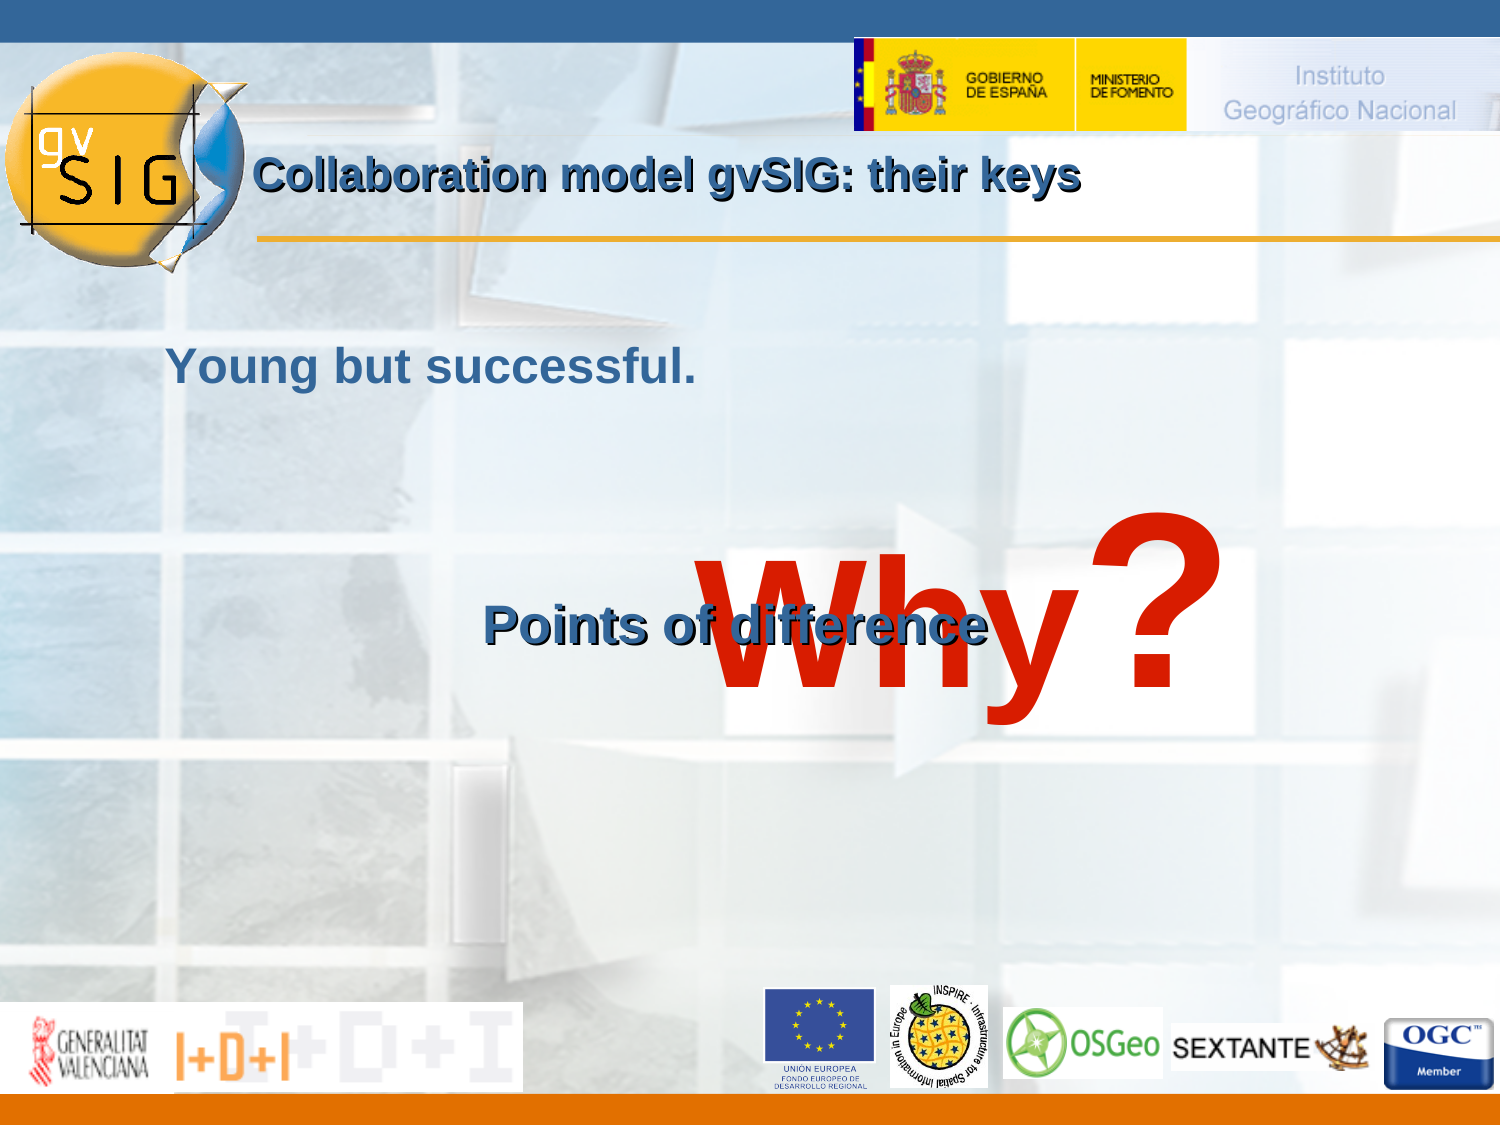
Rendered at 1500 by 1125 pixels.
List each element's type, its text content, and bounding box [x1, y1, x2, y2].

picture [0, 1002, 523, 1094]
picture [1384, 1018, 1494, 1090]
text_box Collaboration model gvSIG: their keys [236, 142, 1500, 211]
text_box Points of difference [333, 588, 1138, 761]
picture [854, 37, 1500, 131]
picture [1003, 1007, 1163, 1079]
picture [763, 987, 876, 1089]
text_box Young but successful. [135, 333, 1334, 402]
text_box Why? [694, 562, 701, 588]
picture [1171, 1023, 1375, 1071]
picture [0, 49, 250, 276]
text_box Why? [694, 472, 1235, 741]
picture [890, 985, 988, 1088]
